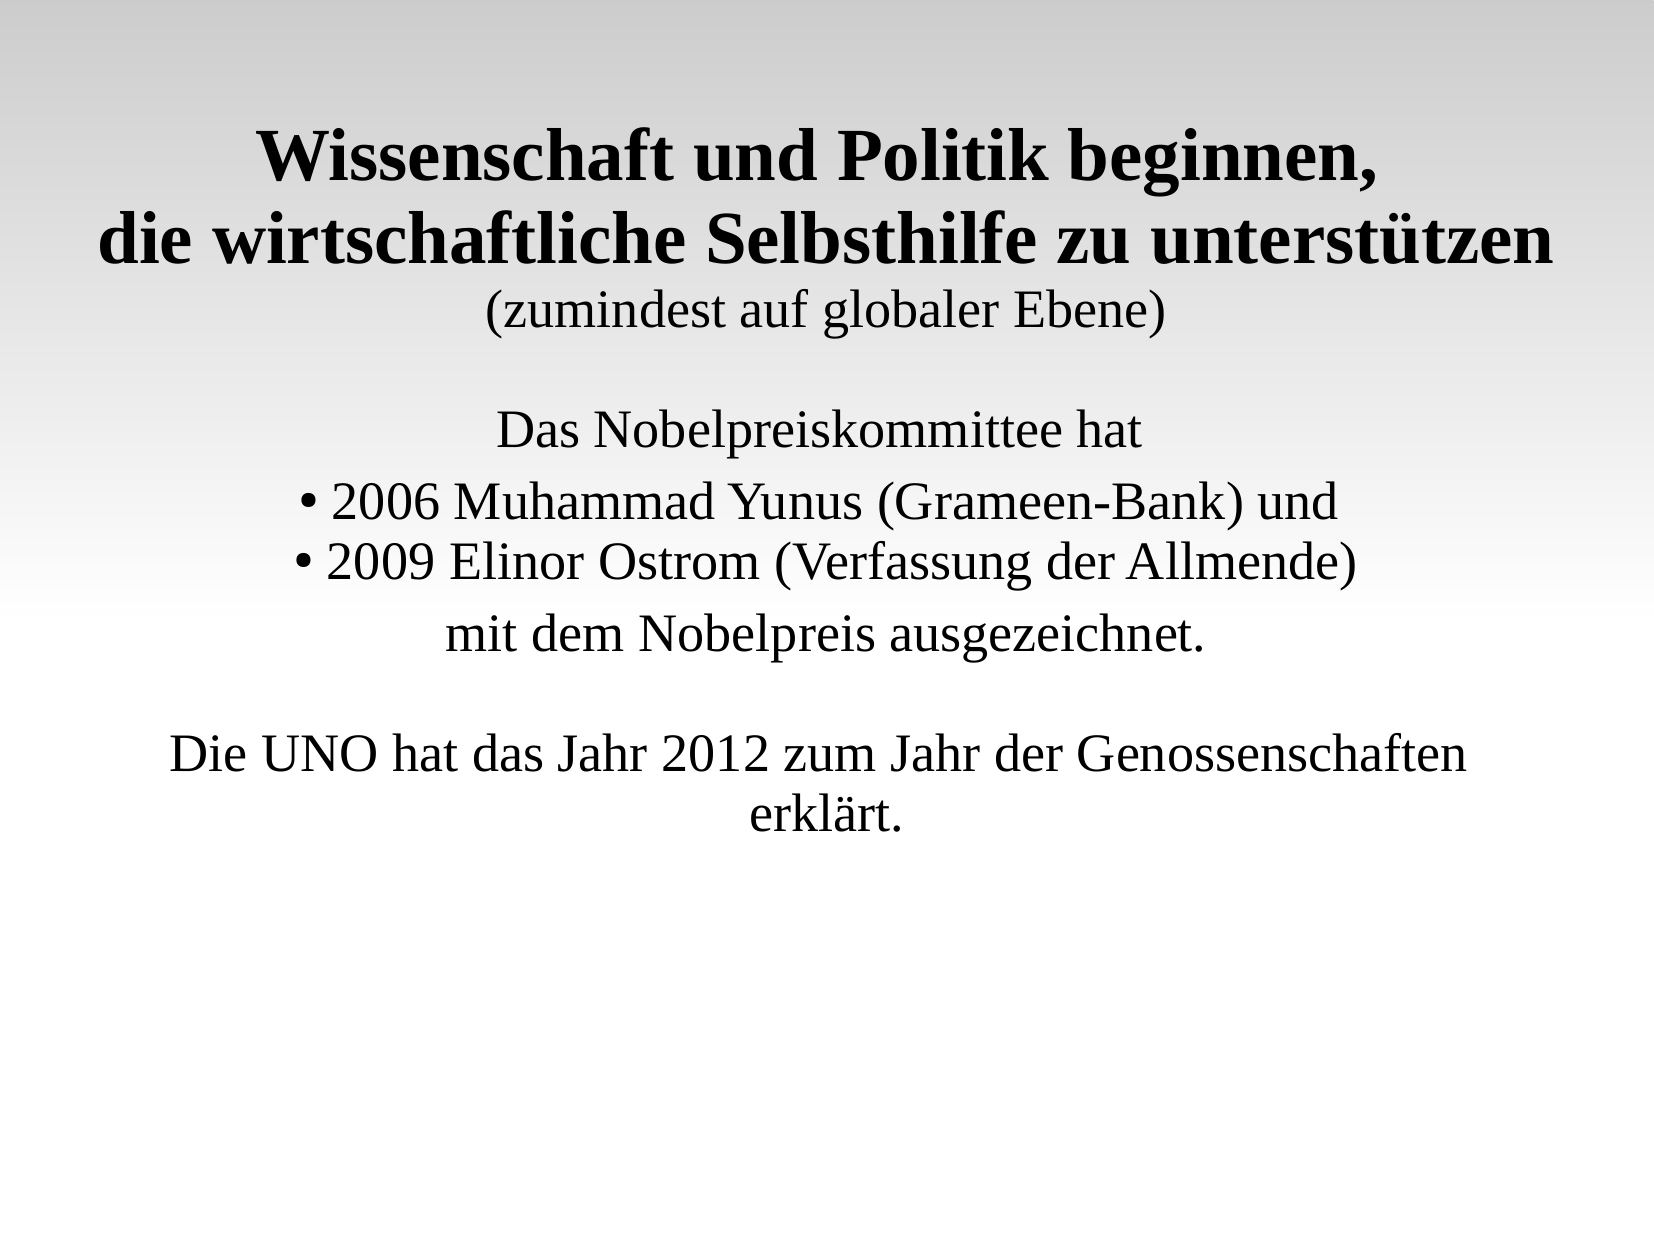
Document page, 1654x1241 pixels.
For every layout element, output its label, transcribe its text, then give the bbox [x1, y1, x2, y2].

text_box Wissenschaft und Politik beginnen, die wirtschaftliche Selbsthilfe zu unterstützen (zumindest auf globaler Ebene) Das Nobelpreiskommittee hat 2006 Muhammad Yunus (Grameen-Bank) und 2009 Elinor Ostrom (Verfassung der Allmende) mit dem Nobelpreis ausgezeichnet. Die UNO hat das Jahr 2012 zum Jahr der Genossenschaften erklärt. [82, 106, 1571, 851]
